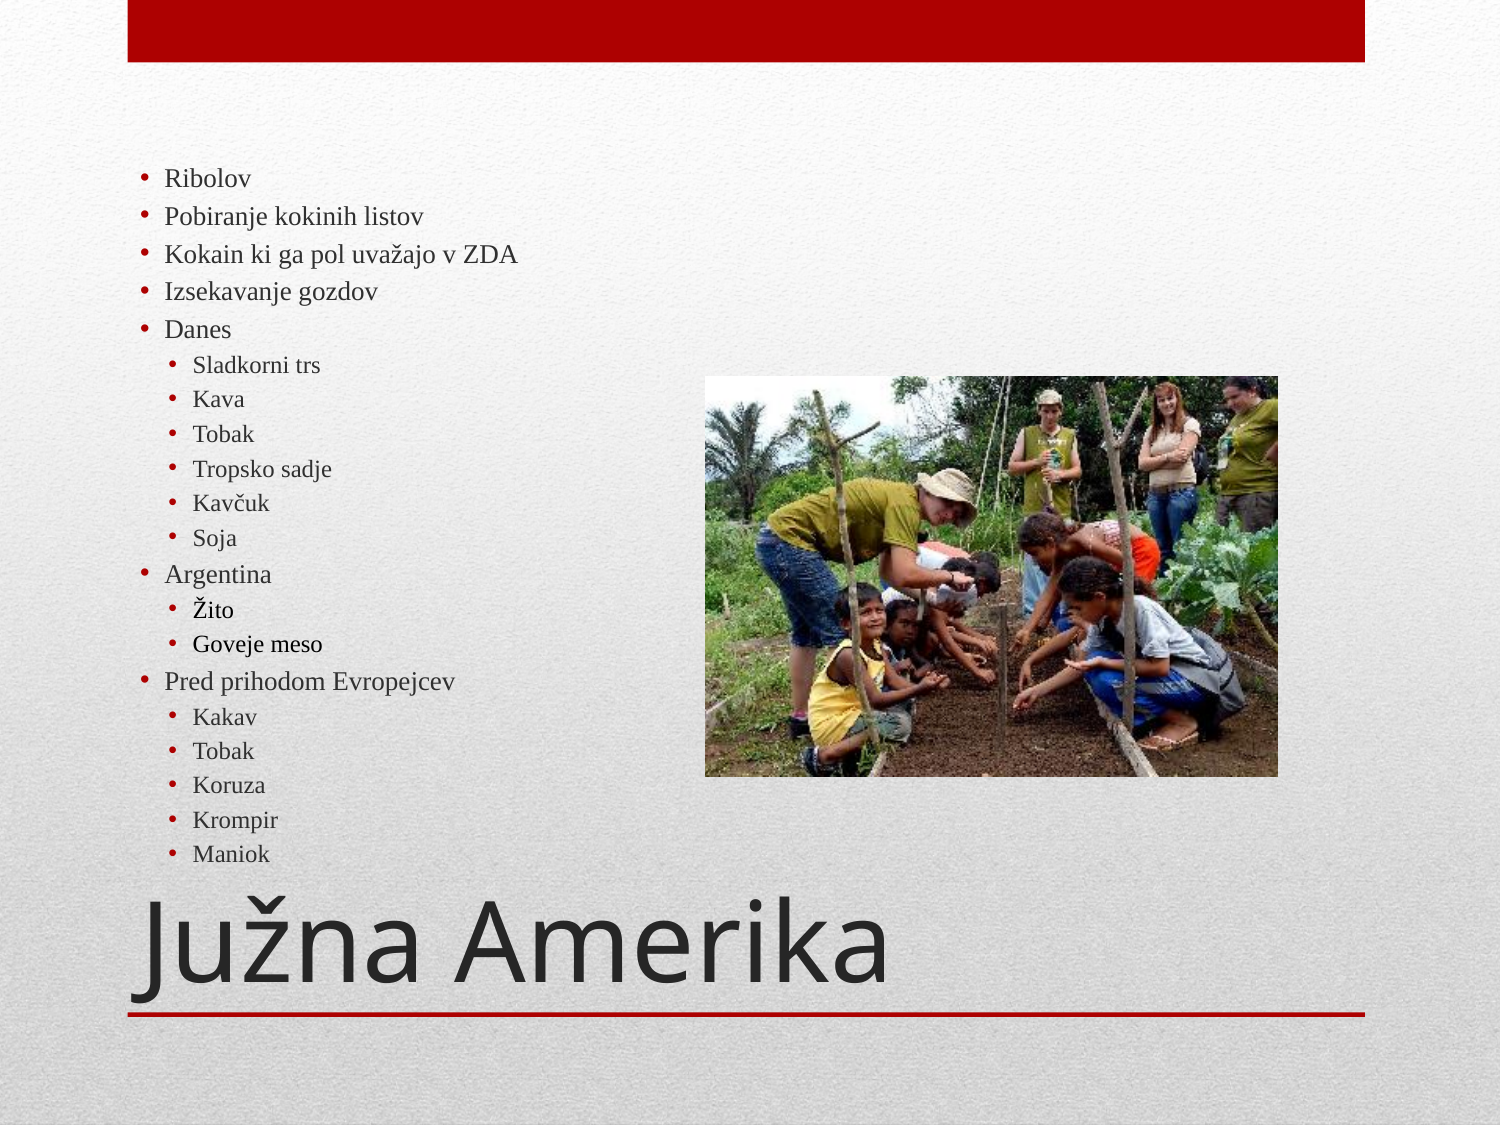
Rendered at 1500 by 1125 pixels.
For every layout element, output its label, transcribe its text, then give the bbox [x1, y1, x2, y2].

list Ribolov Pobiranje kokinih listov Kokain ki ga pol uvažajo v ZDA Izsekavanje gozdov Danes Sladkorni trs Kava Tobak Tropsko sadje Kavčuk Soja Argentina Žito Goveje meso Pred prihodom Evropejcev Kakav Tobak Koruza Krompir Maniok [125, 112, 1363, 879]
title Južna Amerika [125, 879, 1238, 1013]
picture [0, 0, 1500, 1125]
